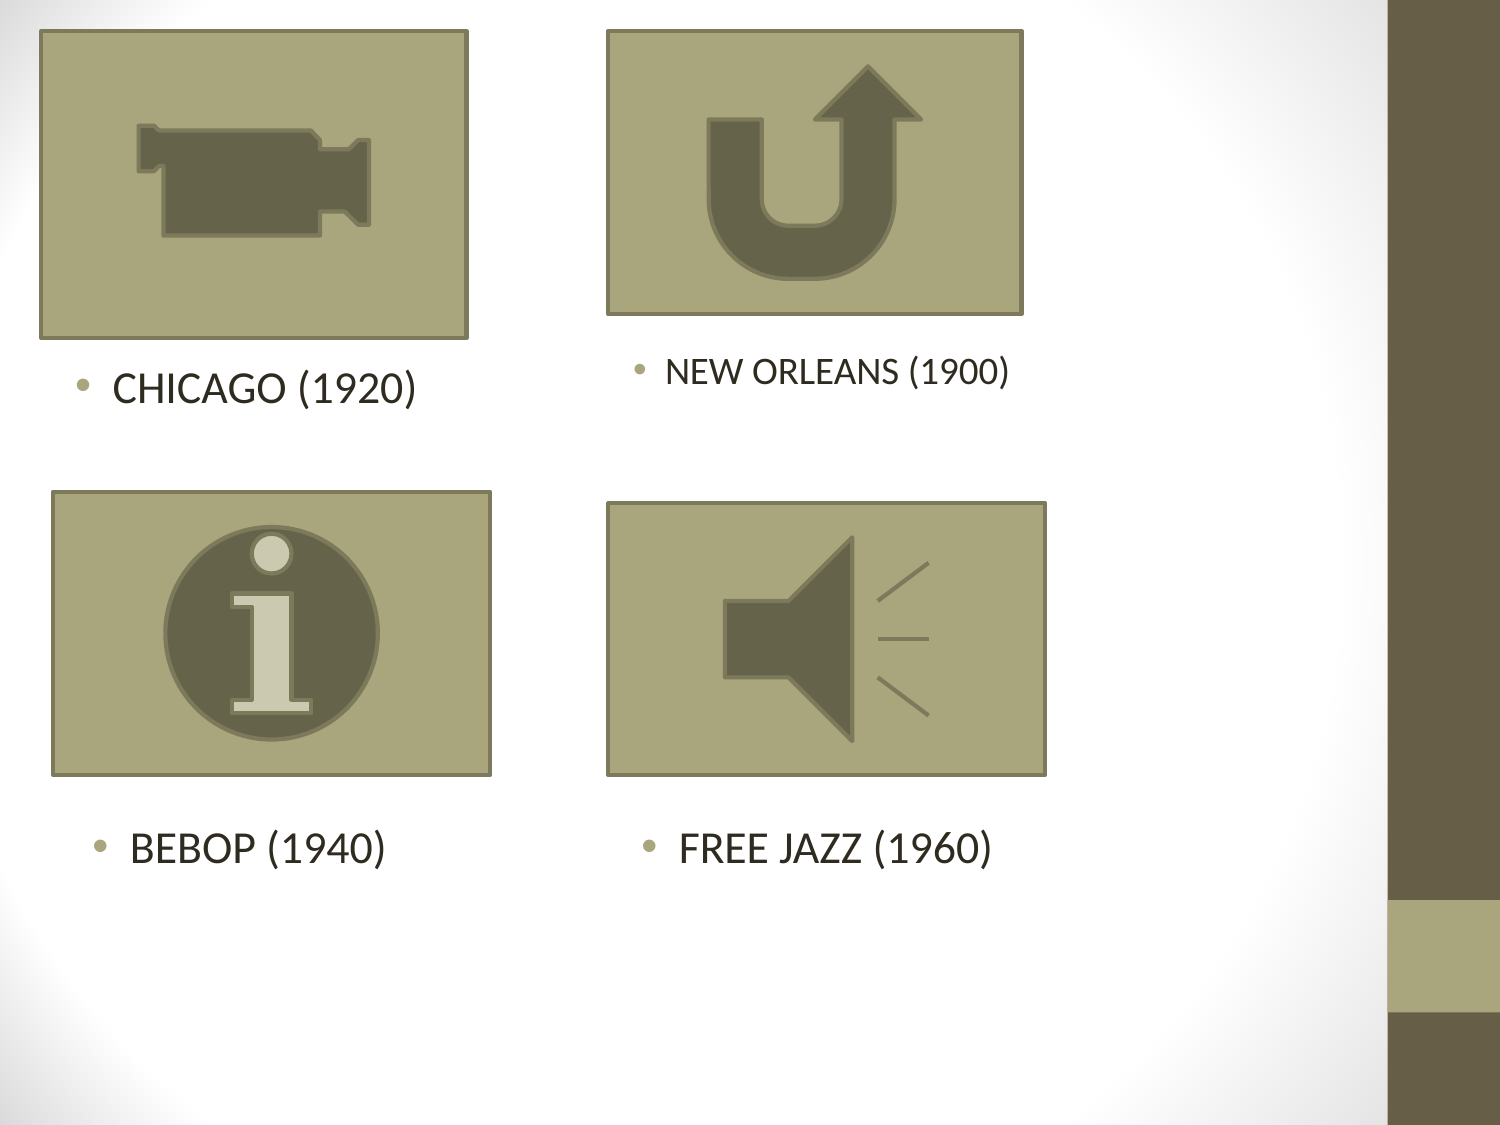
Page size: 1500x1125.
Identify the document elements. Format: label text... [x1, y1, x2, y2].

text_box [608, 30, 1022, 315]
picture [0, 0, 1387, 1125]
text_box NEW ORLEANS (1900) [602, 338, 1028, 445]
text_box FREE JAZZ (1960) [607, 810, 1033, 917]
text_box [53, 491, 491, 775]
text_box [41, 31, 467, 339]
text_box BEBOP (1940) [58, 810, 485, 917]
list CHICAGO (1920) [41, 350, 467, 457]
text_box [608, 503, 1046, 775]
